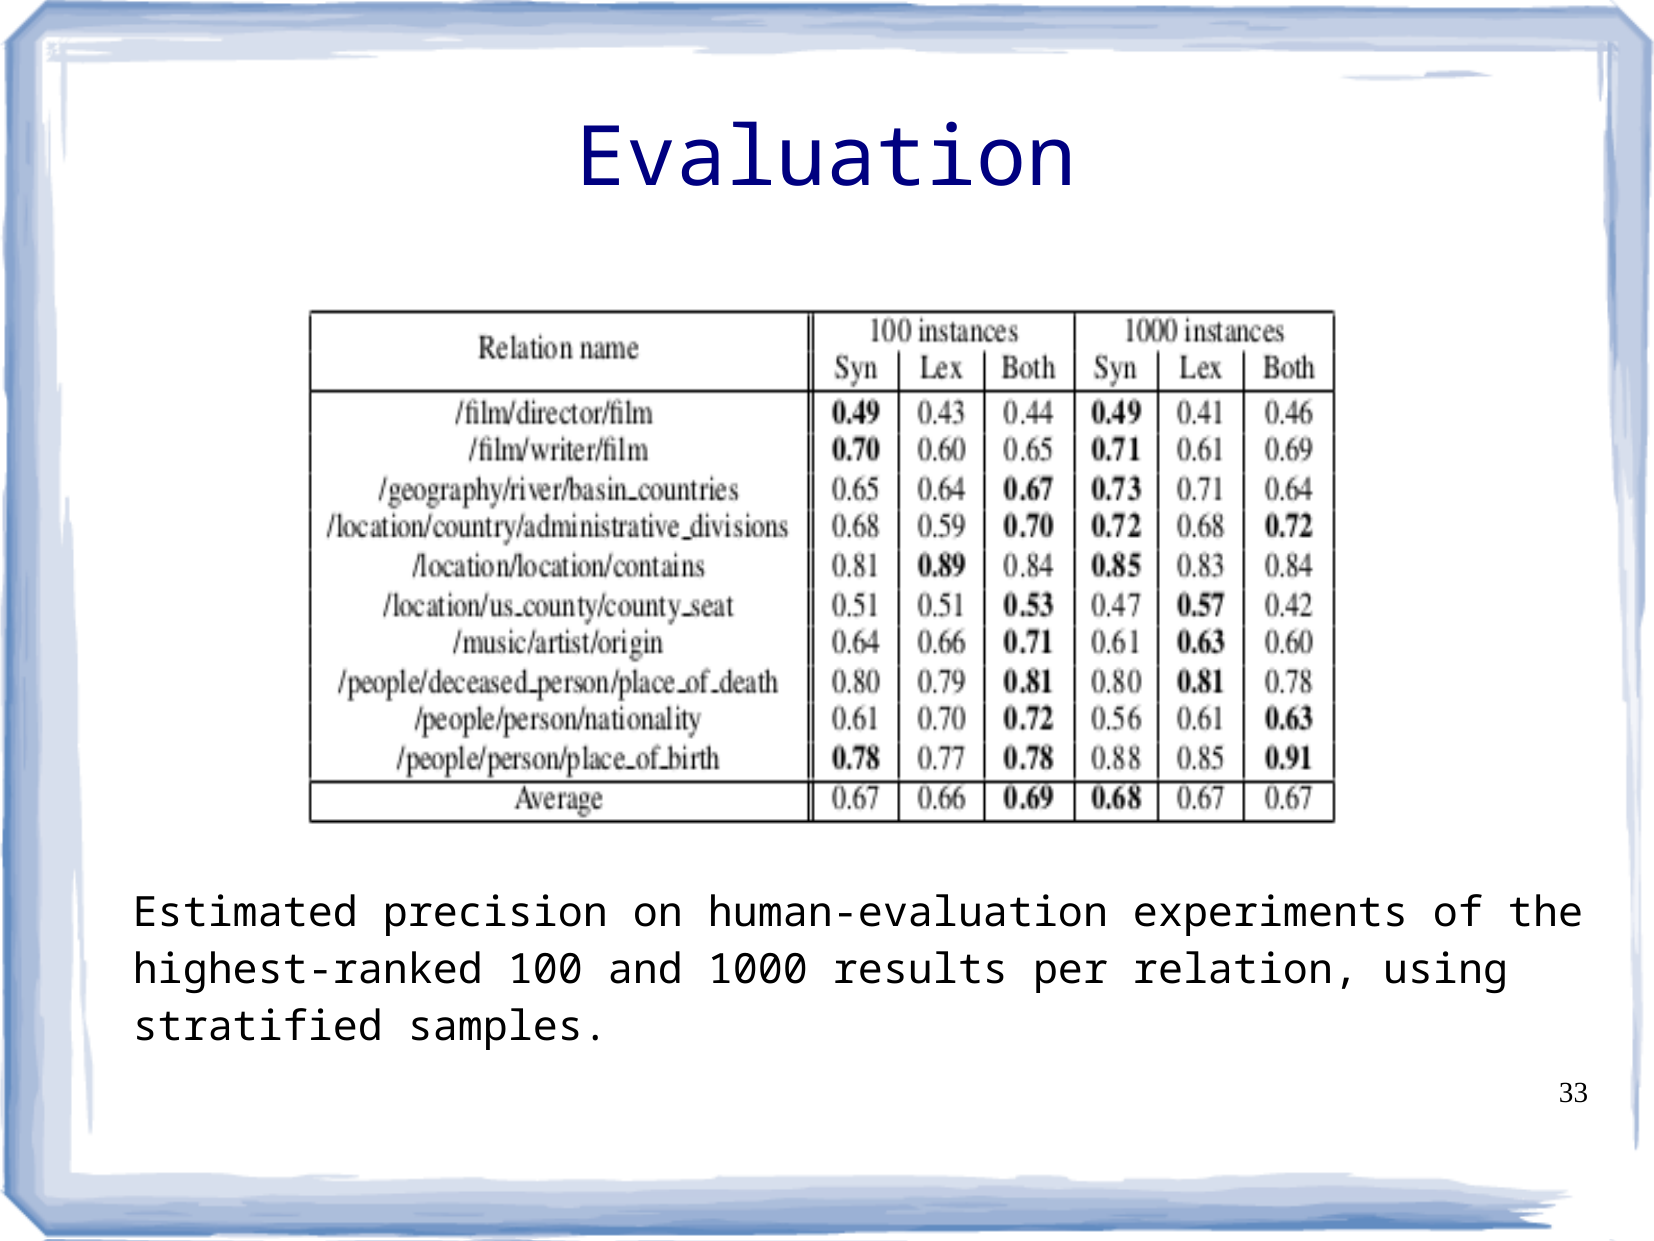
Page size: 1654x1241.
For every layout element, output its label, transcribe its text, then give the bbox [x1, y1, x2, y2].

title Evaluation [82, 49, 1571, 257]
picture [0, 0, 1654, 1241]
text_box Estimated precision on human-evaluation experiments of the highest-ranked 100 and 1000 results per relation, using stratified samples. [118, 874, 1649, 1030]
